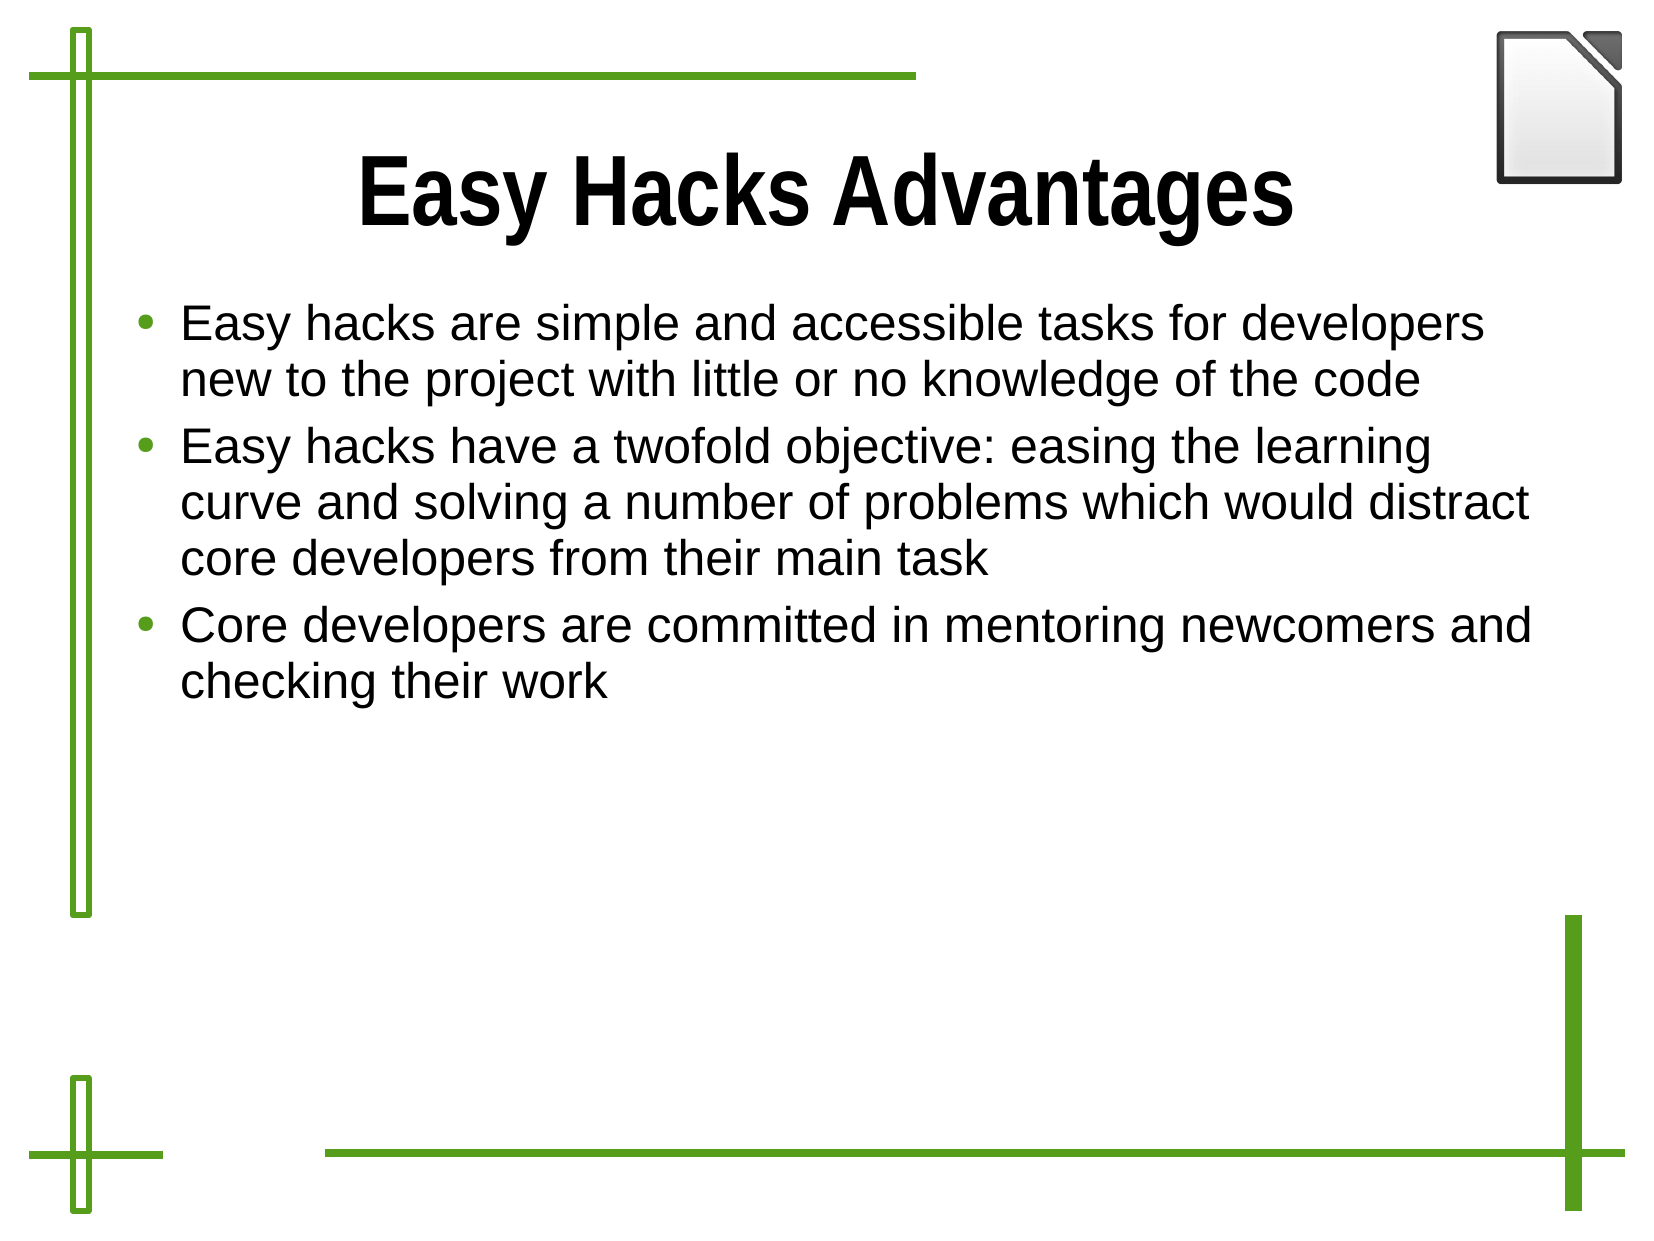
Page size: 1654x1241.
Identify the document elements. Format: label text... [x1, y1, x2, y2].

title Easy Hacks Advantages [118, 118, 1536, 260]
list Easy hacks are simple and accessible tasks for developers new to the project with little or no knowledge of the code Easy hacks have a twofold objective: easing the learning curve and solving a number of problems which would distract core developers from their main task Core developers are committed in mentoring newcomers and checking their work [118, 295, 1536, 1123]
picture [1494, 29, 1624, 186]
